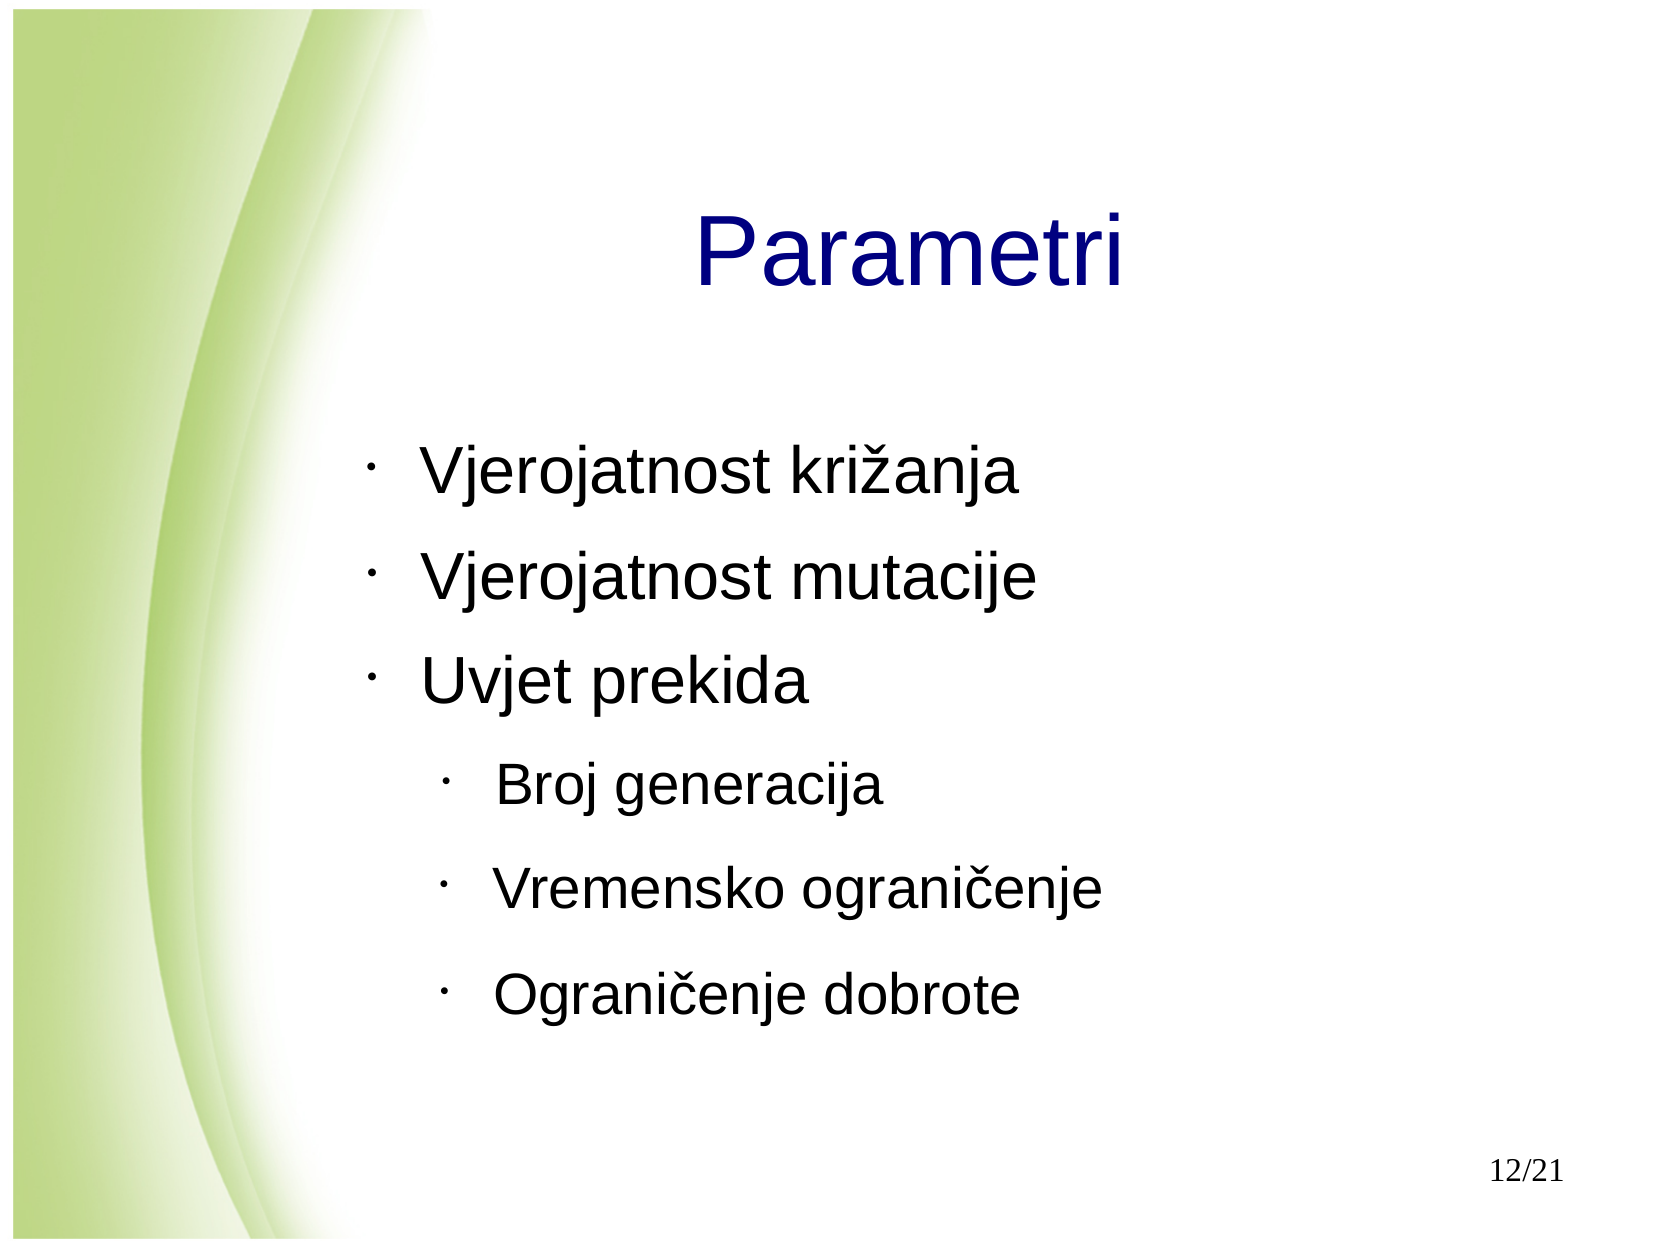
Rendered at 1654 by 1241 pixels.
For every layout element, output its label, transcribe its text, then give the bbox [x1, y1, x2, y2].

text_box Ograničenje dobrote [351, 961, 1053, 1027]
picture [7, 355, 1654, 1241]
text_box Uvjet prekida [349, 642, 854, 718]
text_box Broj generacija [353, 751, 915, 817]
text_box Vjerojatnost mutacije [349, 539, 1058, 615]
text_box Vremensko ograničenje [350, 855, 1134, 921]
title Parametri [0, 147, 1654, 355]
picture [7, 3, 1654, 147]
text_box Vjerojatnost križanja [348, 433, 1039, 508]
